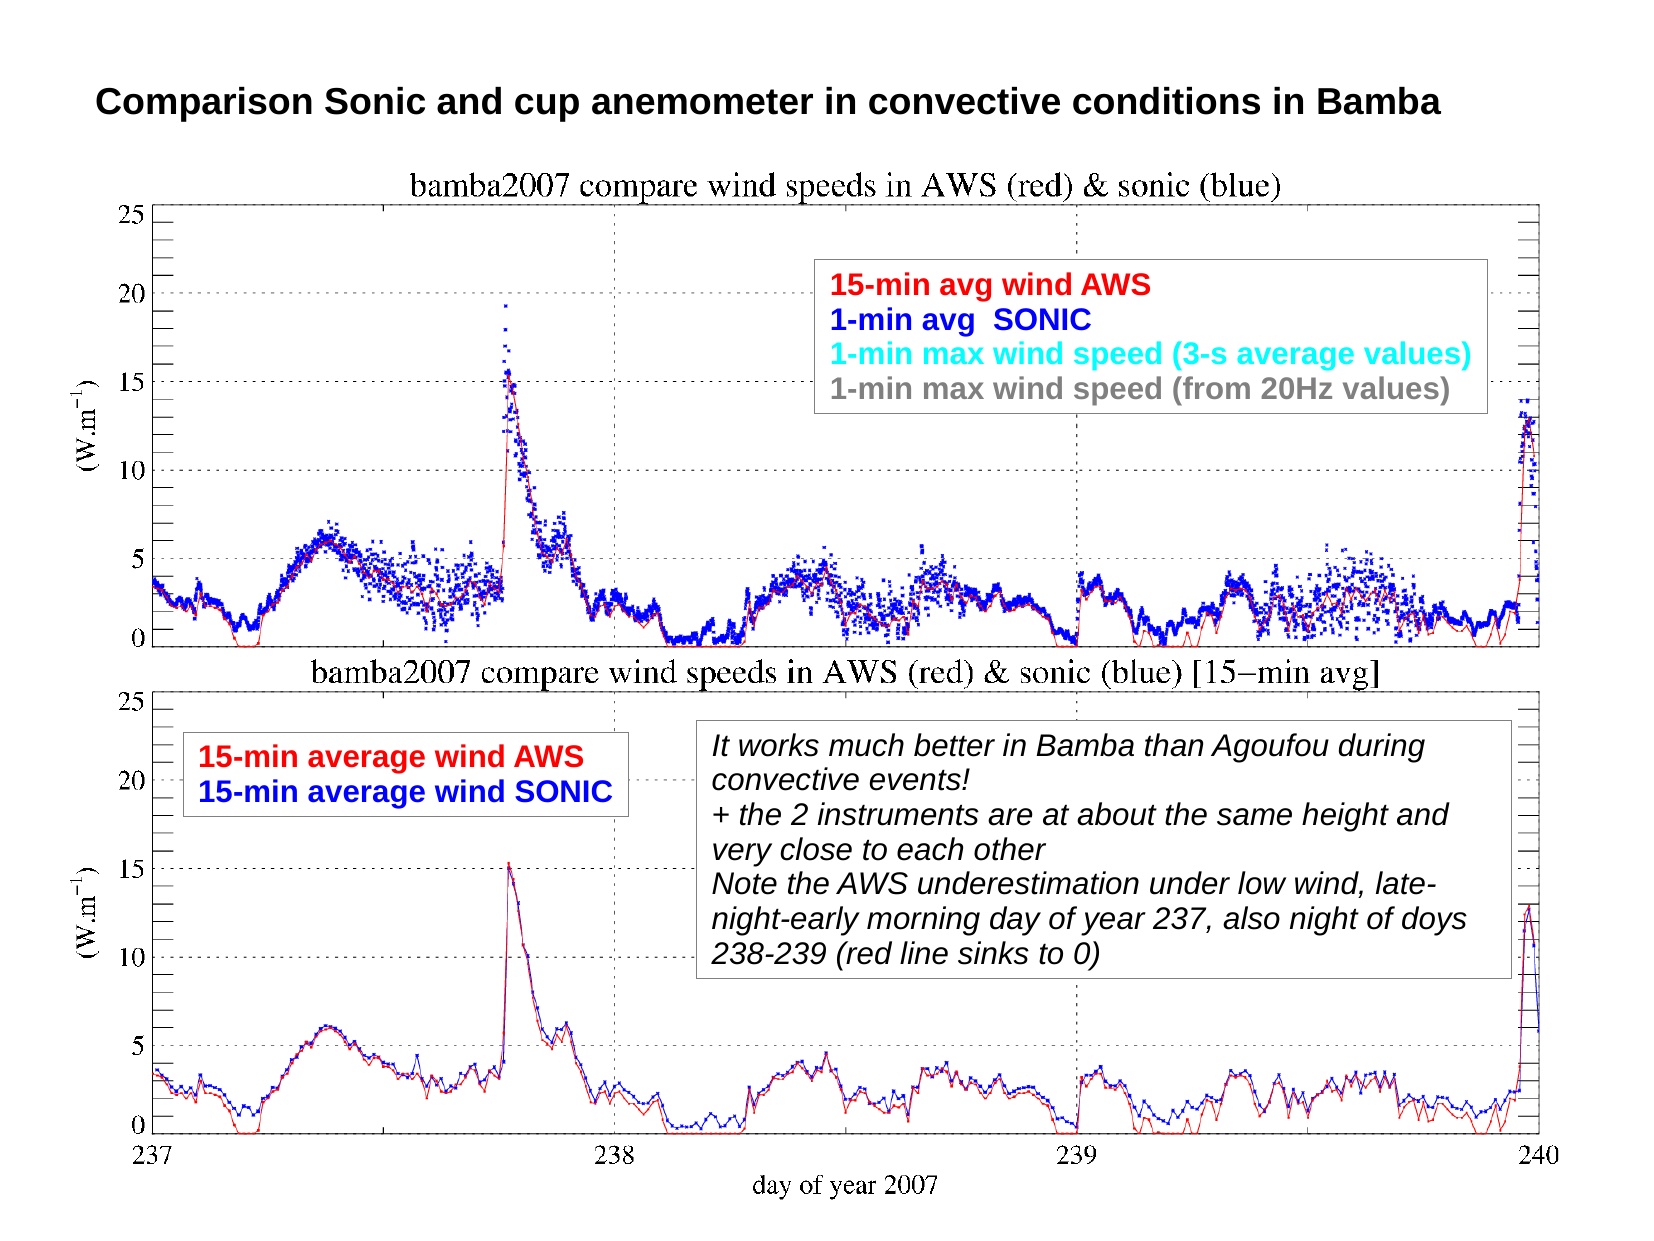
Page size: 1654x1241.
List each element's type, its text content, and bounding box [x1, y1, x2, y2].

picture [67, 172, 1559, 651]
text_box 15-min average wind AWS 15-min average wind SONIC [183, 732, 629, 817]
text_box Comparison Sonic and cup anemometer in convective conditions in Bamba [80, 73, 1456, 130]
text_box It works much better in Bamba than Agoufou during convective events! + the 2 instruments are at about the same height and very close to each other Note the AWS underestimation under low wind, late-night-early morning day of year 237, also night of doys 238-239 (red line sinks to 0) [696, 720, 1512, 979]
text_box 15-min avg wind AWS 1-min avg SONIC 1-min max wind speed (3-s average values) 1-min max wind speed (from 20Hz values) [814, 259, 1488, 414]
picture [67, 655, 1559, 1200]
